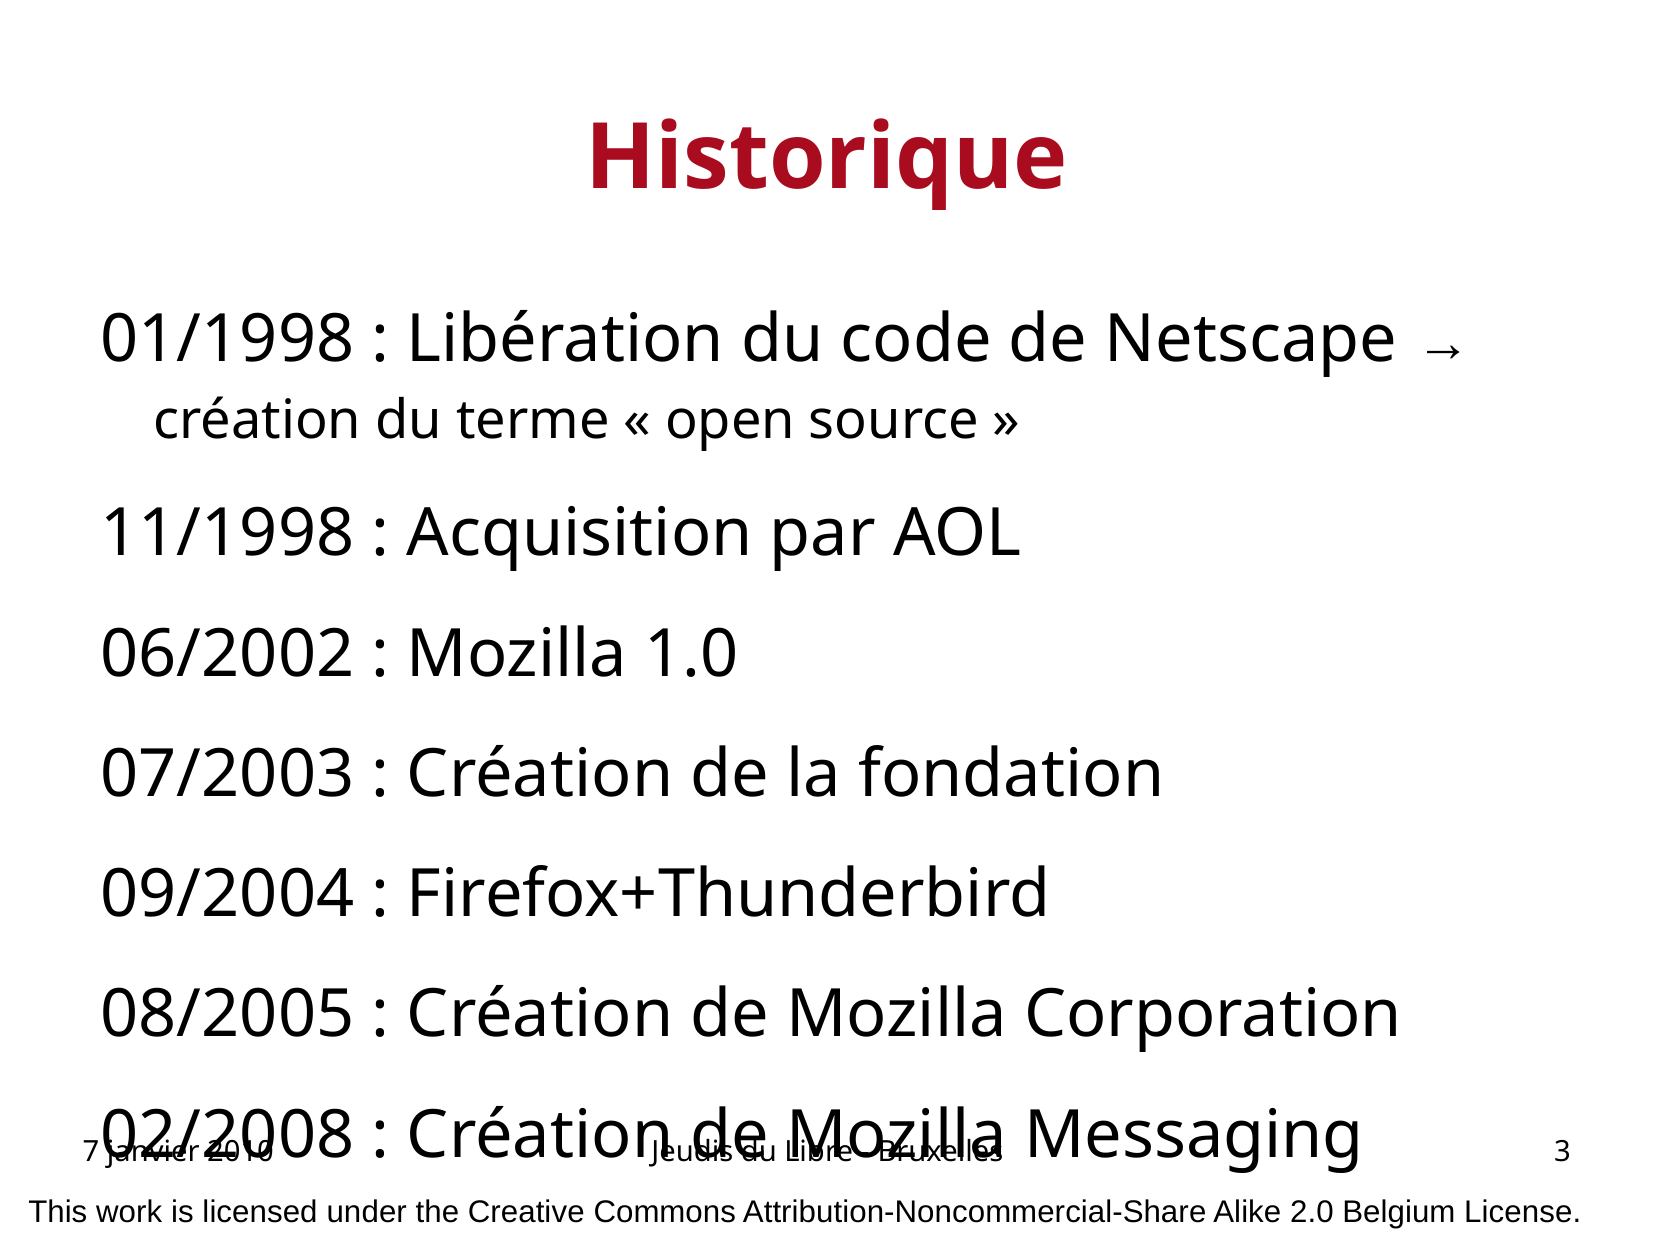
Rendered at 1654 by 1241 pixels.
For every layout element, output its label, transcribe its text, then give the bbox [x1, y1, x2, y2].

text_box This work is licensed under the Creative Commons Attribution-Noncommercial-Share Alike 2.0 Belgium License. [13, 1187, 1654, 1241]
list 01/1998 : Libération du code de Netscape → création du terme « open source » 11/1998 : Acquisition par AOL 06/2002 : Mozilla 1.0 07/2003 : Création de la fondation 09/2004 : Firefox+Thunderbird 08/2005 : Création de Mozilla Corporation 02/2008 : Création de Mozilla Messaging [82, 290, 1571, 1094]
title Historique [82, 49, 1571, 257]
